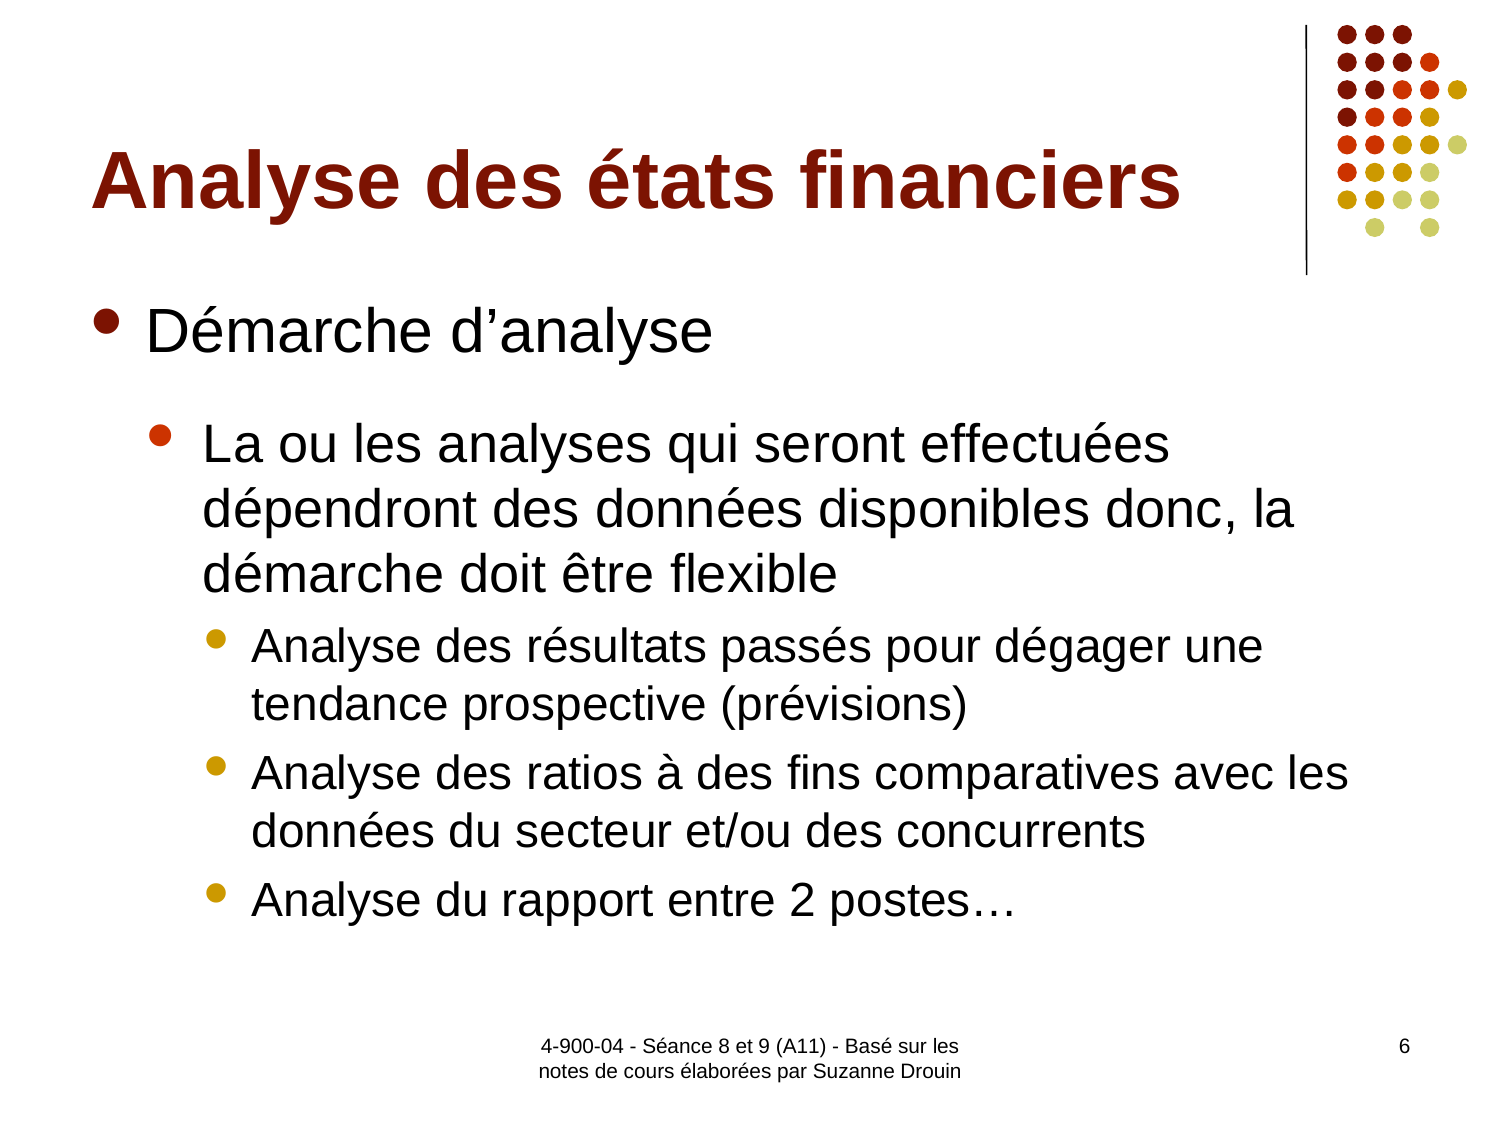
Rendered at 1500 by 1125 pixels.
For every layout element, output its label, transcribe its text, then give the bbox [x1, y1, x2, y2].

text_box Démarche d’analyse La ou les analyses qui seront effectuées dépendront des données disponibles donc, la démarche doit être flexible Analyse des résultats passés pour dégager une tendance prospective (prévisions) Analyse des ratios à des fins comparatives avec les données du secteur et/ou des concurrents Analyse du rapport entre 2 postes… [75, 282, 1426, 1006]
text_box Analyse des états financiers [74, 20, 1313, 233]
text_box <numéro> [1074, 1025, 1426, 1101]
text_box 4-900-04 - Séance 8 et 9 (A11) - Basé sur les notes de cours élaborées par Suzanne Drouin [512, 1025, 988, 1101]
